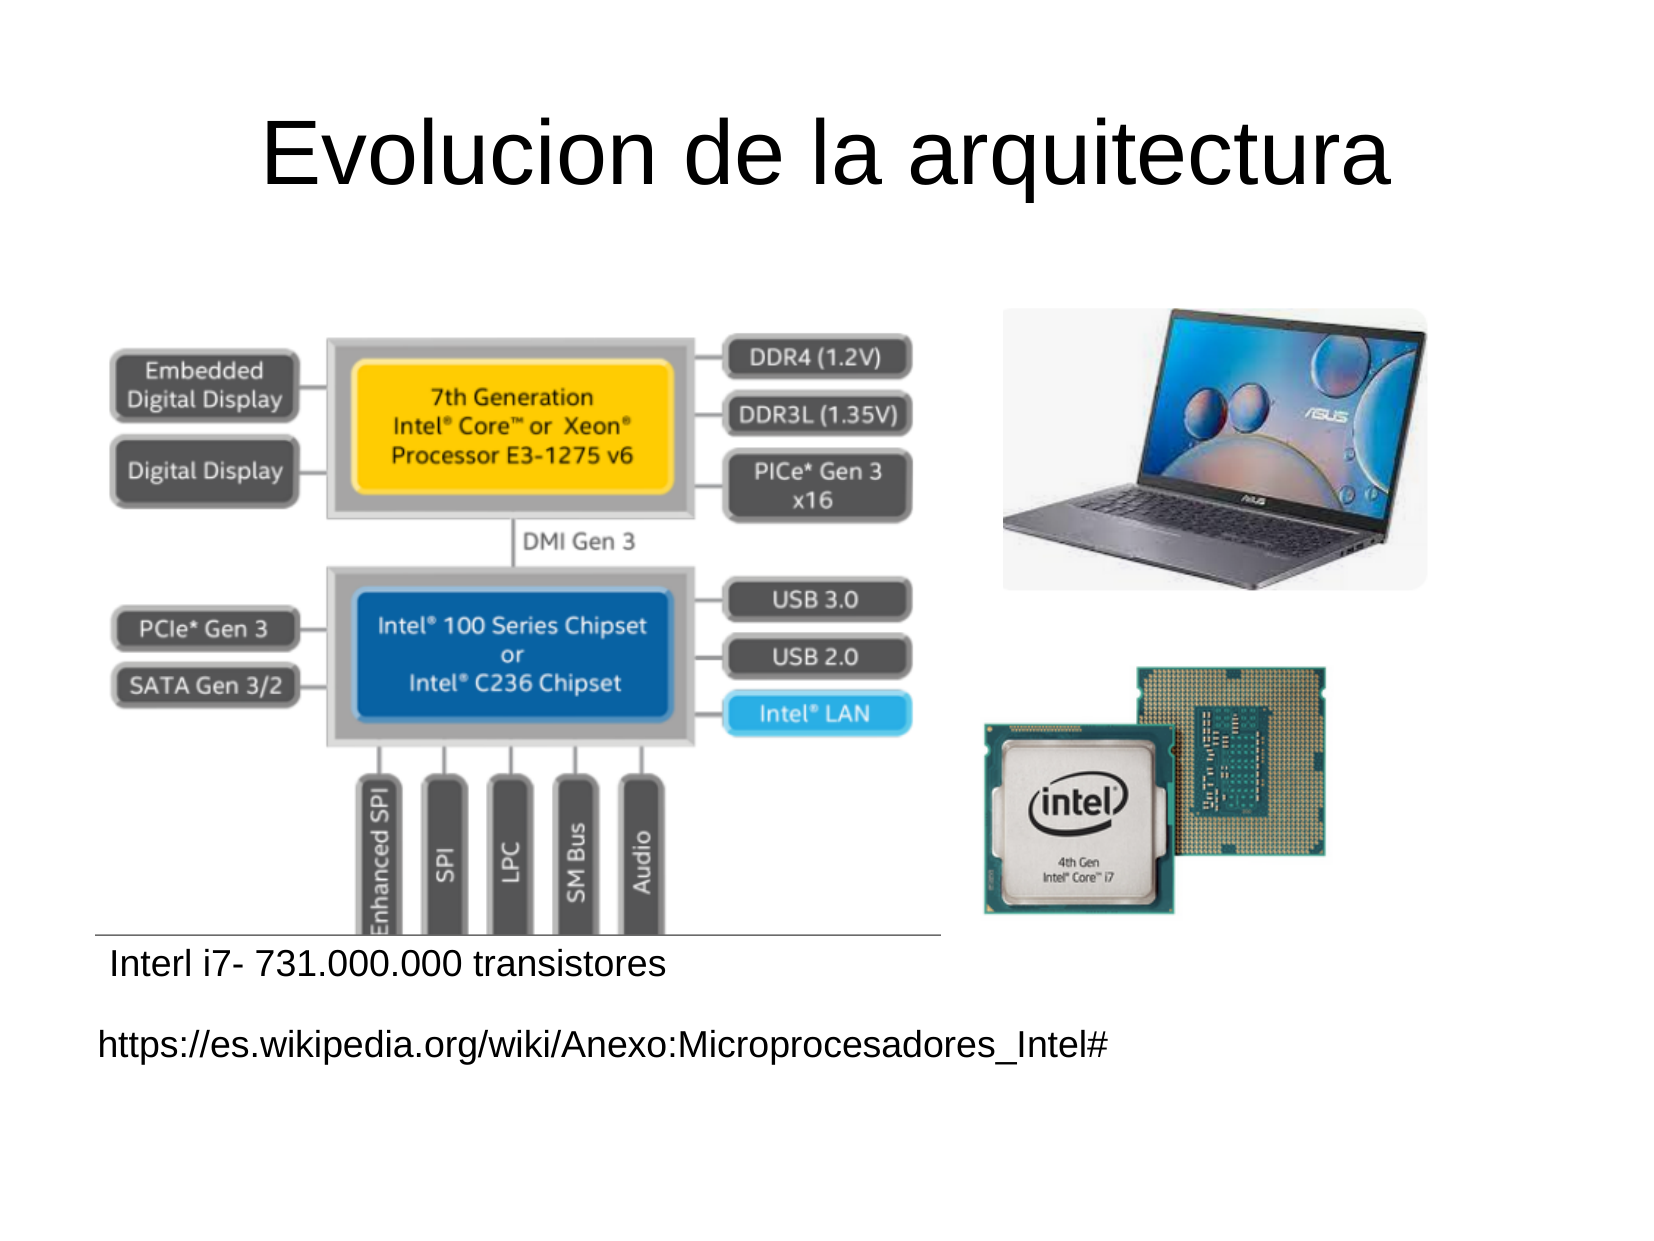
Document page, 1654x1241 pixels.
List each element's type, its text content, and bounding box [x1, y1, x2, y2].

picture [980, 665, 1334, 922]
text_box https://es.wikipedia.org/wiki/Anexo:Microprocesadores_Intel# [82, 1015, 1264, 1087]
title Evolucion de la arquitectura [82, 49, 1571, 257]
picture [95, 307, 941, 936]
text_box Interl i7- 731.000.000 transistores [94, 935, 886, 993]
picture [1003, 307, 1434, 600]
